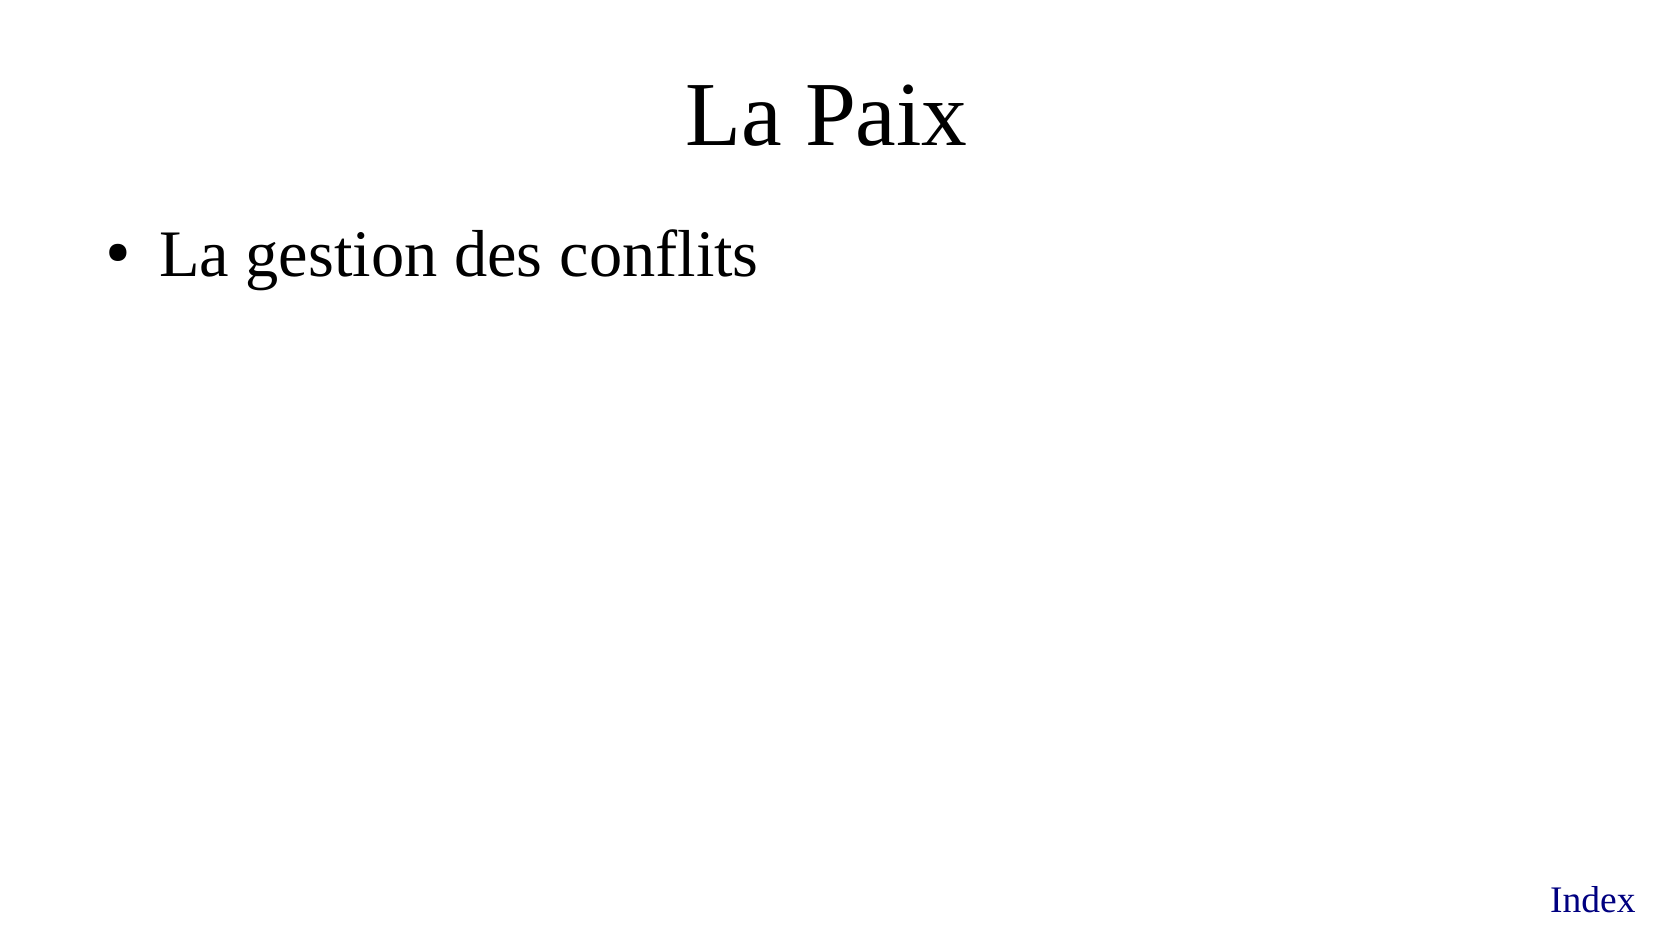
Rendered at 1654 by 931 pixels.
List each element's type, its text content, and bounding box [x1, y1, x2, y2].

title La Paix [82, 36, 1571, 193]
list La gestion des conflits [88, 217, 1577, 757]
